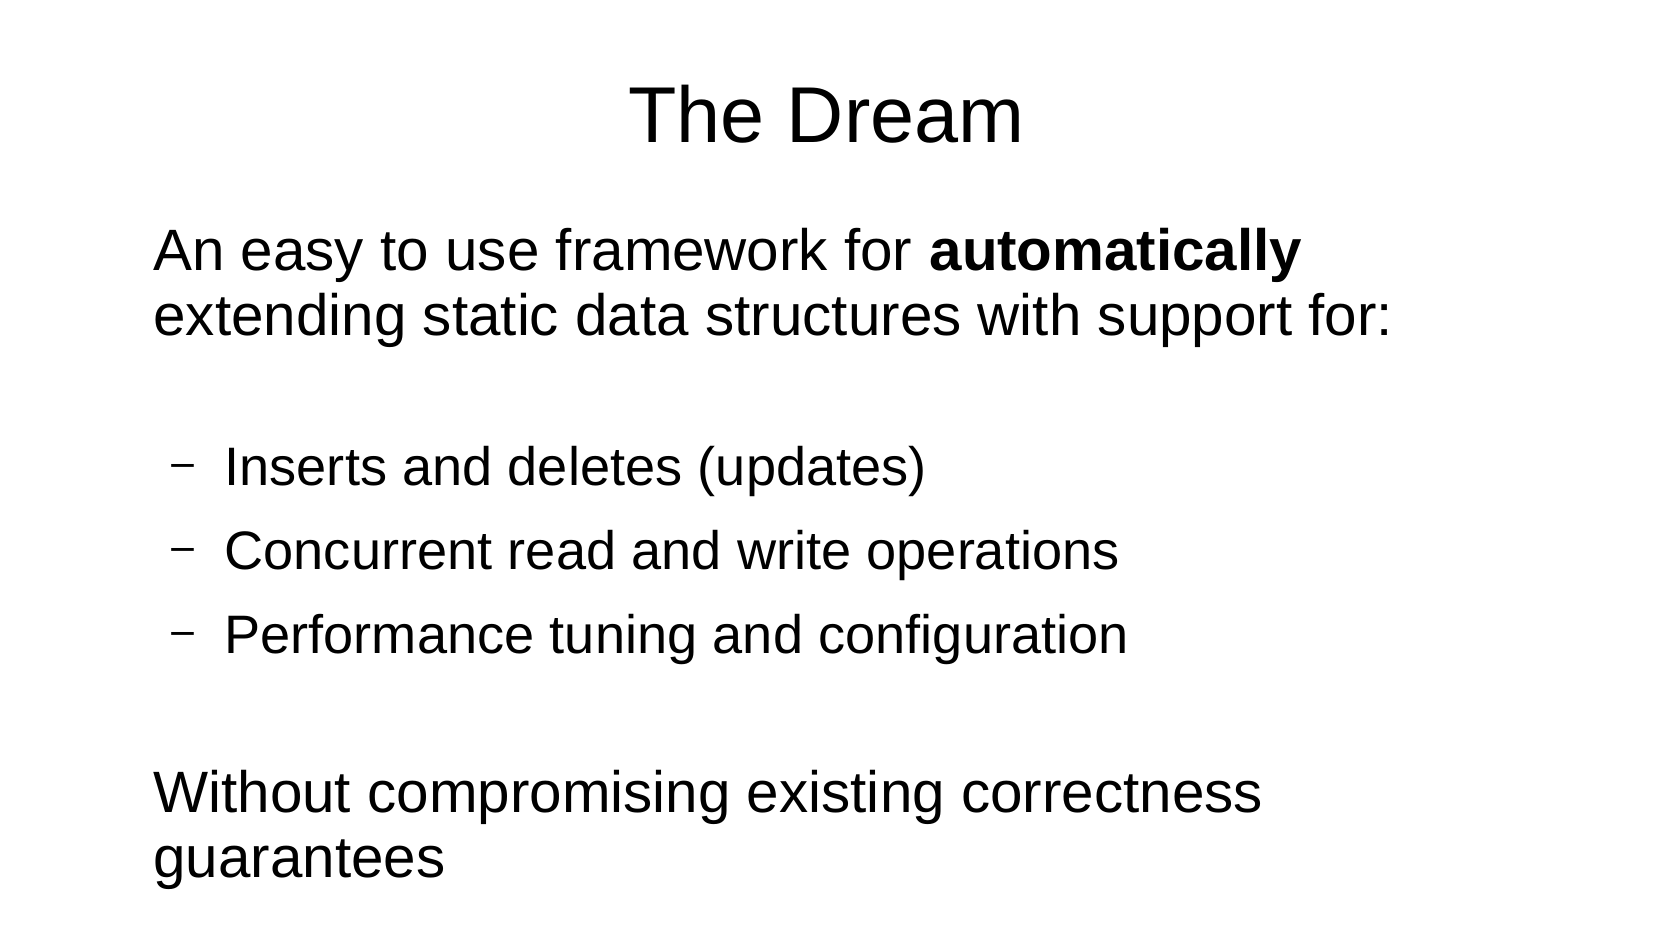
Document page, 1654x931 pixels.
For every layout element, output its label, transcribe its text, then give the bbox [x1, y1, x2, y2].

list An easy to use framework for automatically extending static data structures with support for: Inserts and deletes (updates) Concurrent read and write operations Performance tuning and configuration Without compromising existing correctness guarantees [82, 217, 1571, 901]
title The Dream [82, 37, 1571, 193]
